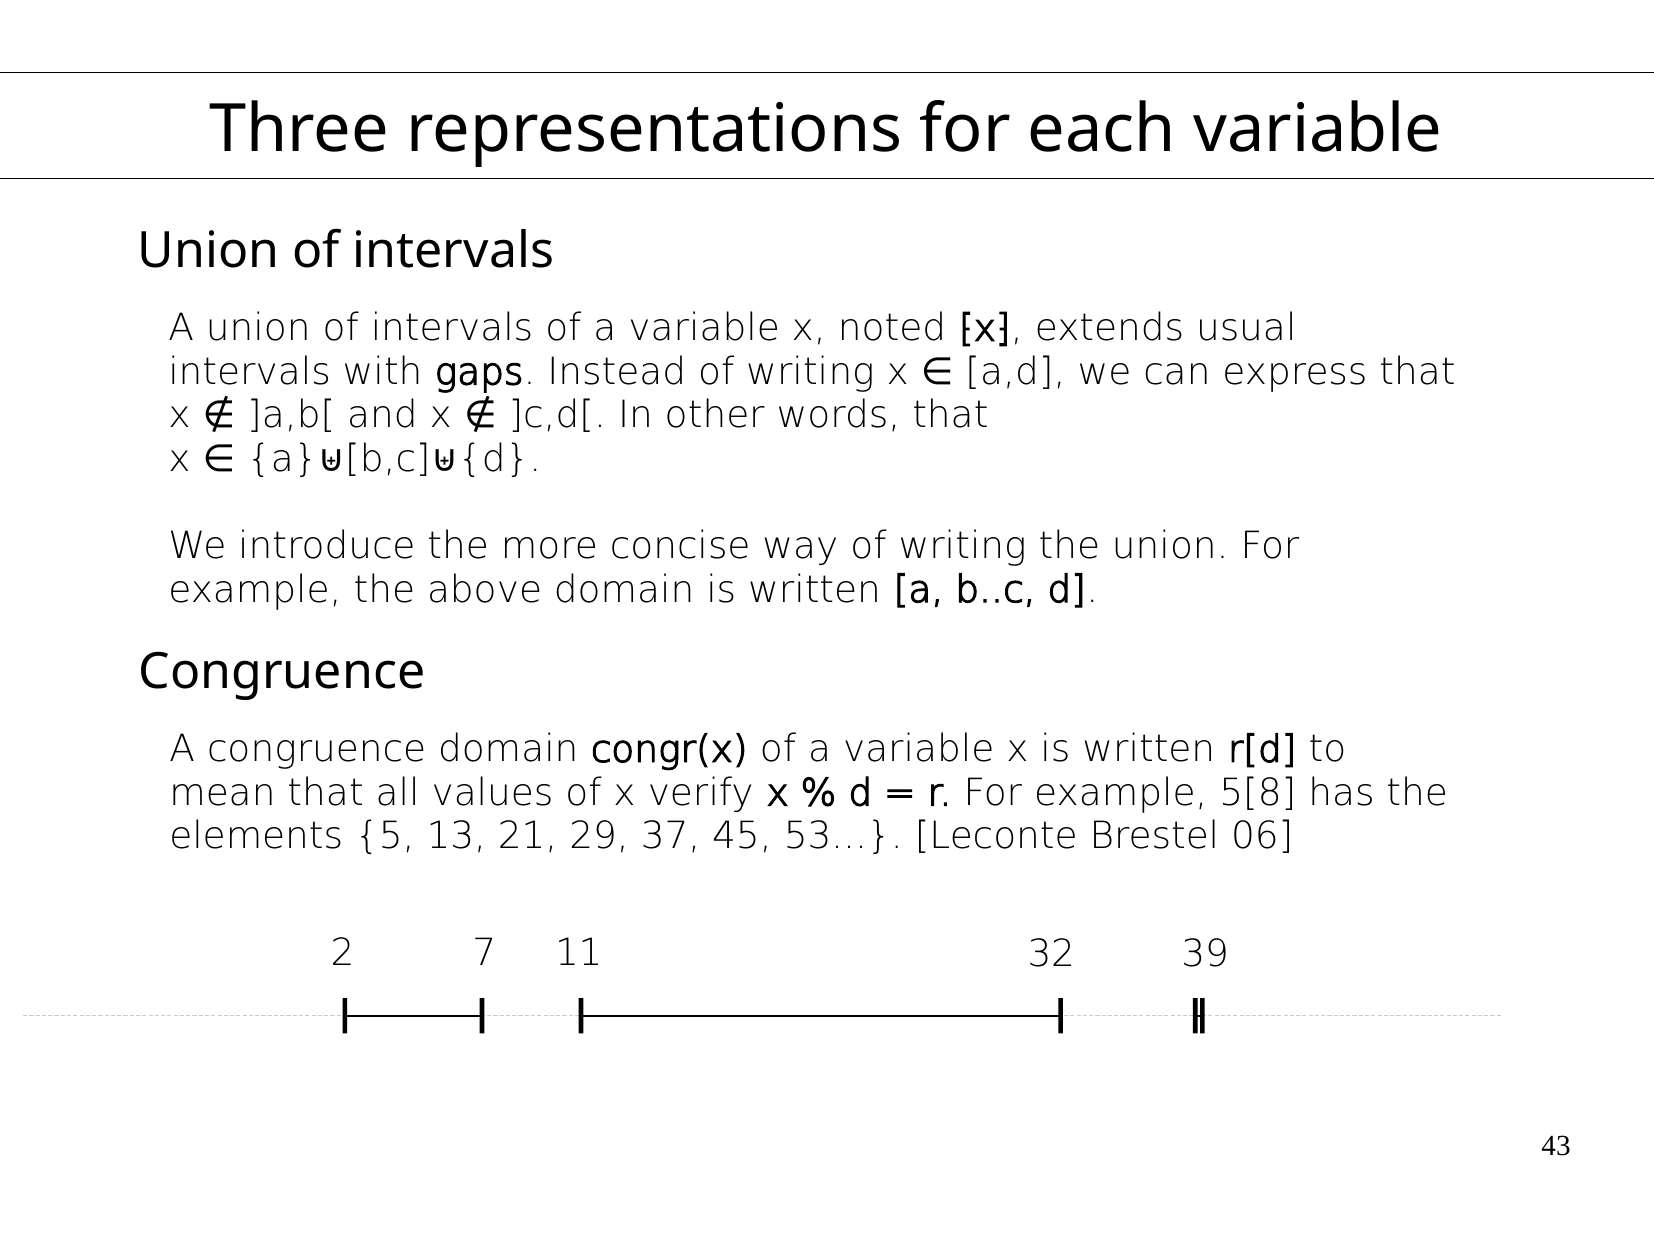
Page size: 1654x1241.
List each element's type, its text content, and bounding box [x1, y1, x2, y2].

text_box A congruence domain congr(x) of a variable x is written r[d] to mean that all values of x verify x % d = r. For example, 5[8] has the elements {5, 13, 21, 29, 37, 45, 53...}. [Leconte Brestel 06] [154, 719, 1478, 999]
text_box 7 [457, 923, 512, 983]
text_box 32 [1012, 923, 1105, 983]
text_box 2 [315, 923, 370, 983]
text_box Union of intervals [122, 206, 650, 301]
text_box Congruence [124, 628, 479, 722]
text_box Three representations for each variable [0, 72, 1654, 166]
text_box 11 [540, 923, 632, 983]
text_box A union of intervals of a variable x, noted ⁅x⁆, extends usual intervals with gaps. Instead of writing x ∈ [a,d], we can express that x ∉ ]a,b[ and x ∉ ]c,d[. In other words, that x ∈ {a}⊎[b,c]⊎{d}. We introduce the more concise way of writing the union. For example, the above domain is written [a, b..c, d]. [153, 298, 1477, 719]
text_box 39 [1166, 923, 1258, 983]
